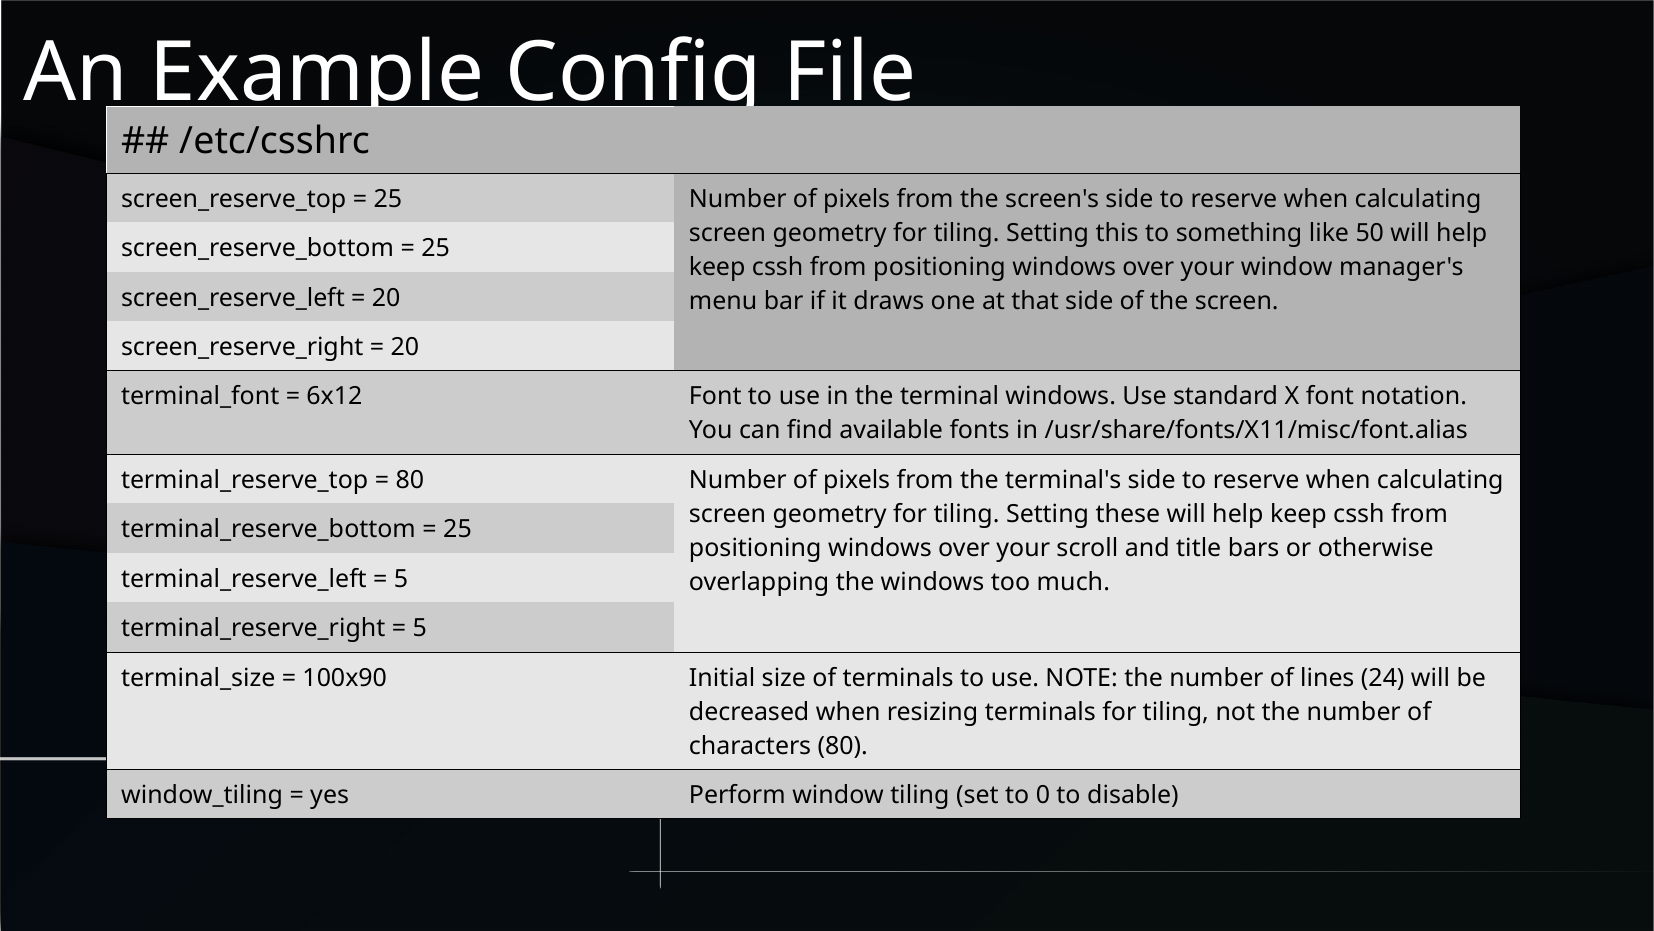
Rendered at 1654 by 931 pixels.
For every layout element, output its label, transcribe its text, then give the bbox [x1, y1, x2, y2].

table_header ## /etc/csshrc [107, 107, 674, 173]
table_cell terminal_reserve_top = 80 [107, 455, 674, 503]
table_cell terminal_font = 6x12 [107, 371, 674, 454]
table_cell window_tiling = yes [107, 770, 674, 818]
table_cell Perform window tiling (set to 0 to disable) [674, 770, 1520, 818]
table_header [674, 106, 1520, 173]
table_cell terminal_reserve_right = 5 [107, 602, 674, 652]
table_cell Initial size of terminals to use. NOTE: the number of lines (24) will be decreased when resizing terminals for tiling, not the number of characters (80). [674, 653, 1520, 769]
table_cell terminal_reserve_left = 5 [107, 553, 674, 602]
table_cell Number of pixels from the screen's side to reserve when calculating screen geometry for tiling. Setting this to something like 50 will help keep cssh from positioning windows over your window manager's menu bar if it draws one at that side of the screen. [674, 174, 1520, 370]
table_cell screen_reserve_right = 20 [107, 321, 674, 370]
table_cell Number of pixels from the terminal's side to reserve when calculating screen geometry for tiling. Setting these will help keep cssh from positioning windows over your scroll and title bars or otherwise overlapping the windows too much. [674, 455, 1520, 652]
table_cell screen_reserve_top = 25 [107, 174, 674, 222]
table_cell screen_reserve_bottom = 25 [107, 222, 674, 272]
picture [0, 0, 1654, 931]
table_cell Font to use in the terminal windows. Use standard X font notation. You can find available fonts in /usr/share/fonts/X11/misc/font.alias [674, 371, 1520, 454]
table_cell terminal_size = 100x90 [107, 653, 674, 769]
table_cell screen_reserve_left = 20 [107, 272, 674, 321]
table_cell terminal_reserve_bottom = 25 [107, 503, 674, 553]
title An Example Config File [23, 11, 1589, 106]
